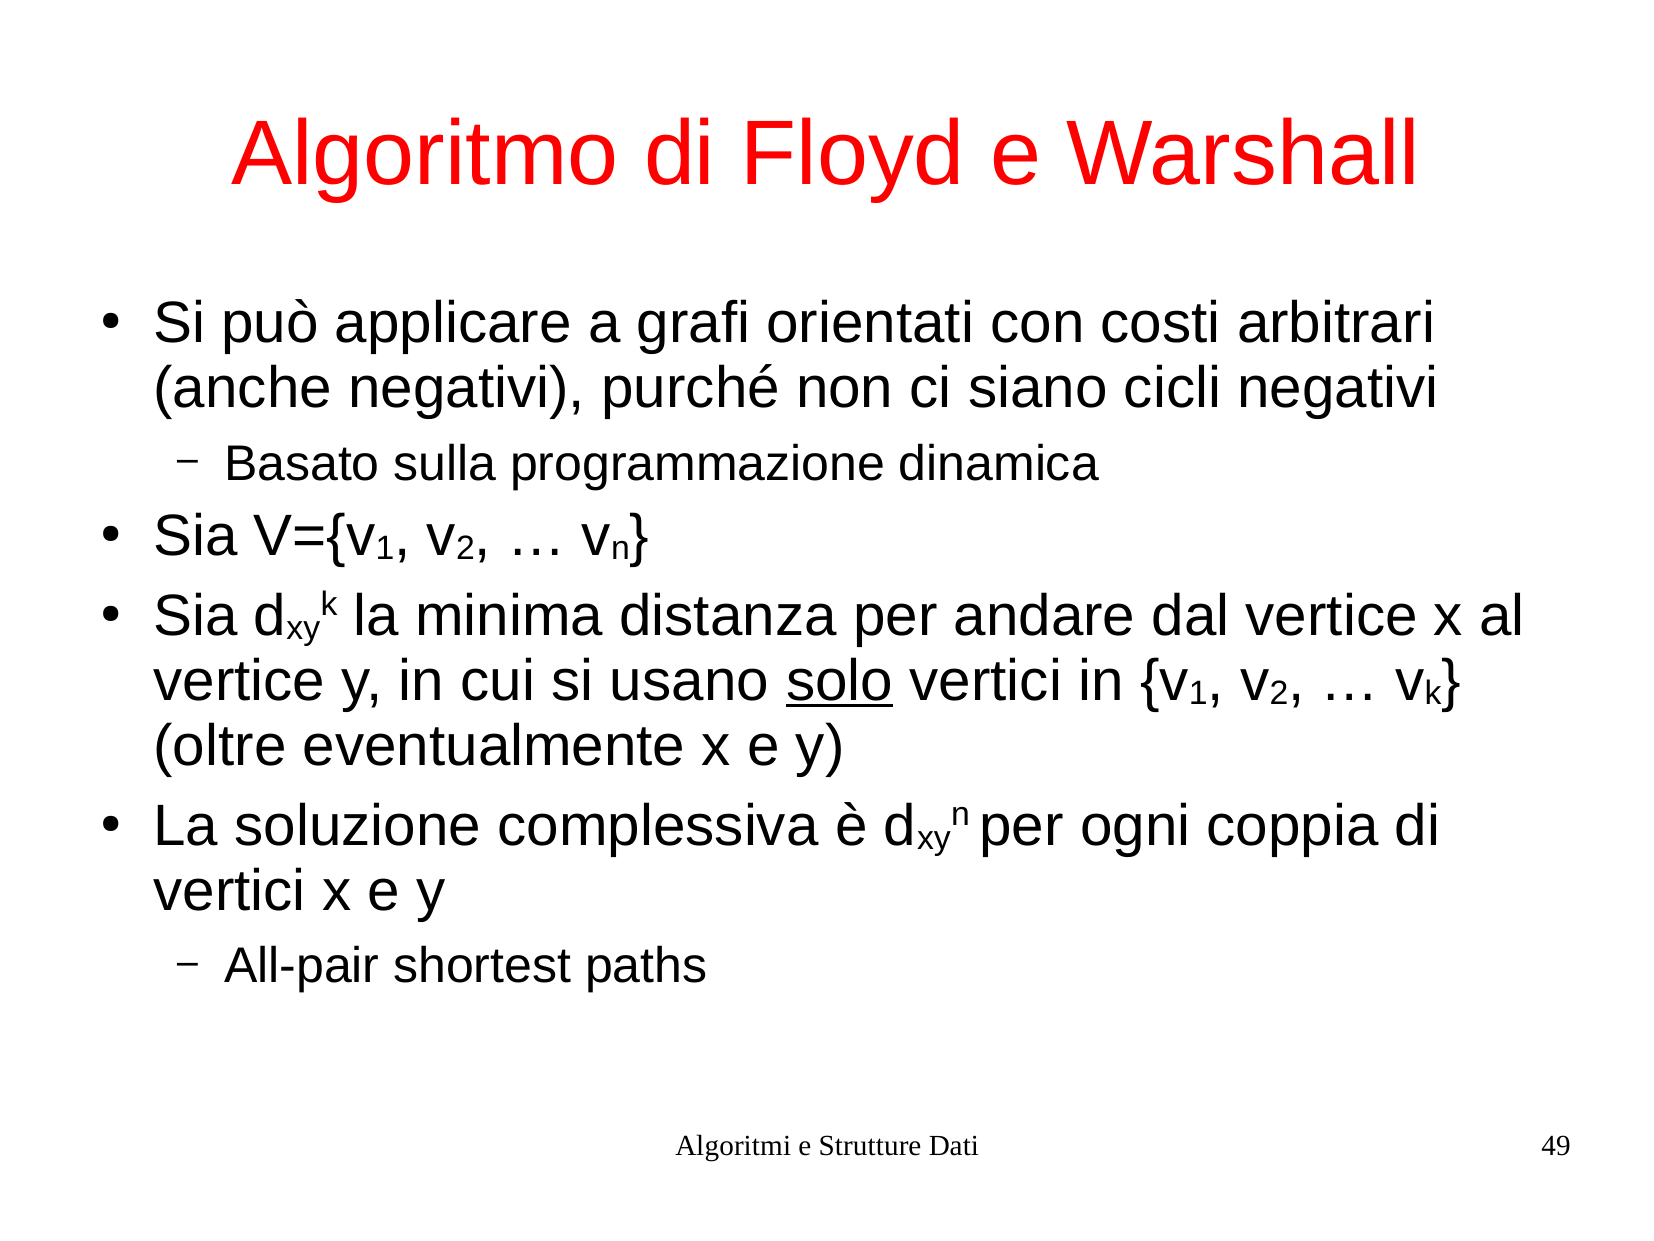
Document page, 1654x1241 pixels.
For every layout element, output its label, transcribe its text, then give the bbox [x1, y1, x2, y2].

title Algoritmo di Floyd e Warshall [82, 49, 1571, 257]
list Si può applicare a grafi orientati con costi arbitrari (anche negativi), purché non ci siano cicli negativi Basato sulla programmazione dinamica Sia V={v1, v2, … vn} Sia dxyk la minima distanza per andare dal vertice x al vertice y, in cui si usano solo vertici in {v1, v2, … vk} (oltre eventualmente x e y) La soluzione complessiva è dxyn per ogni coppia di vertici x e y All-pair shortest paths [82, 290, 1571, 1109]
